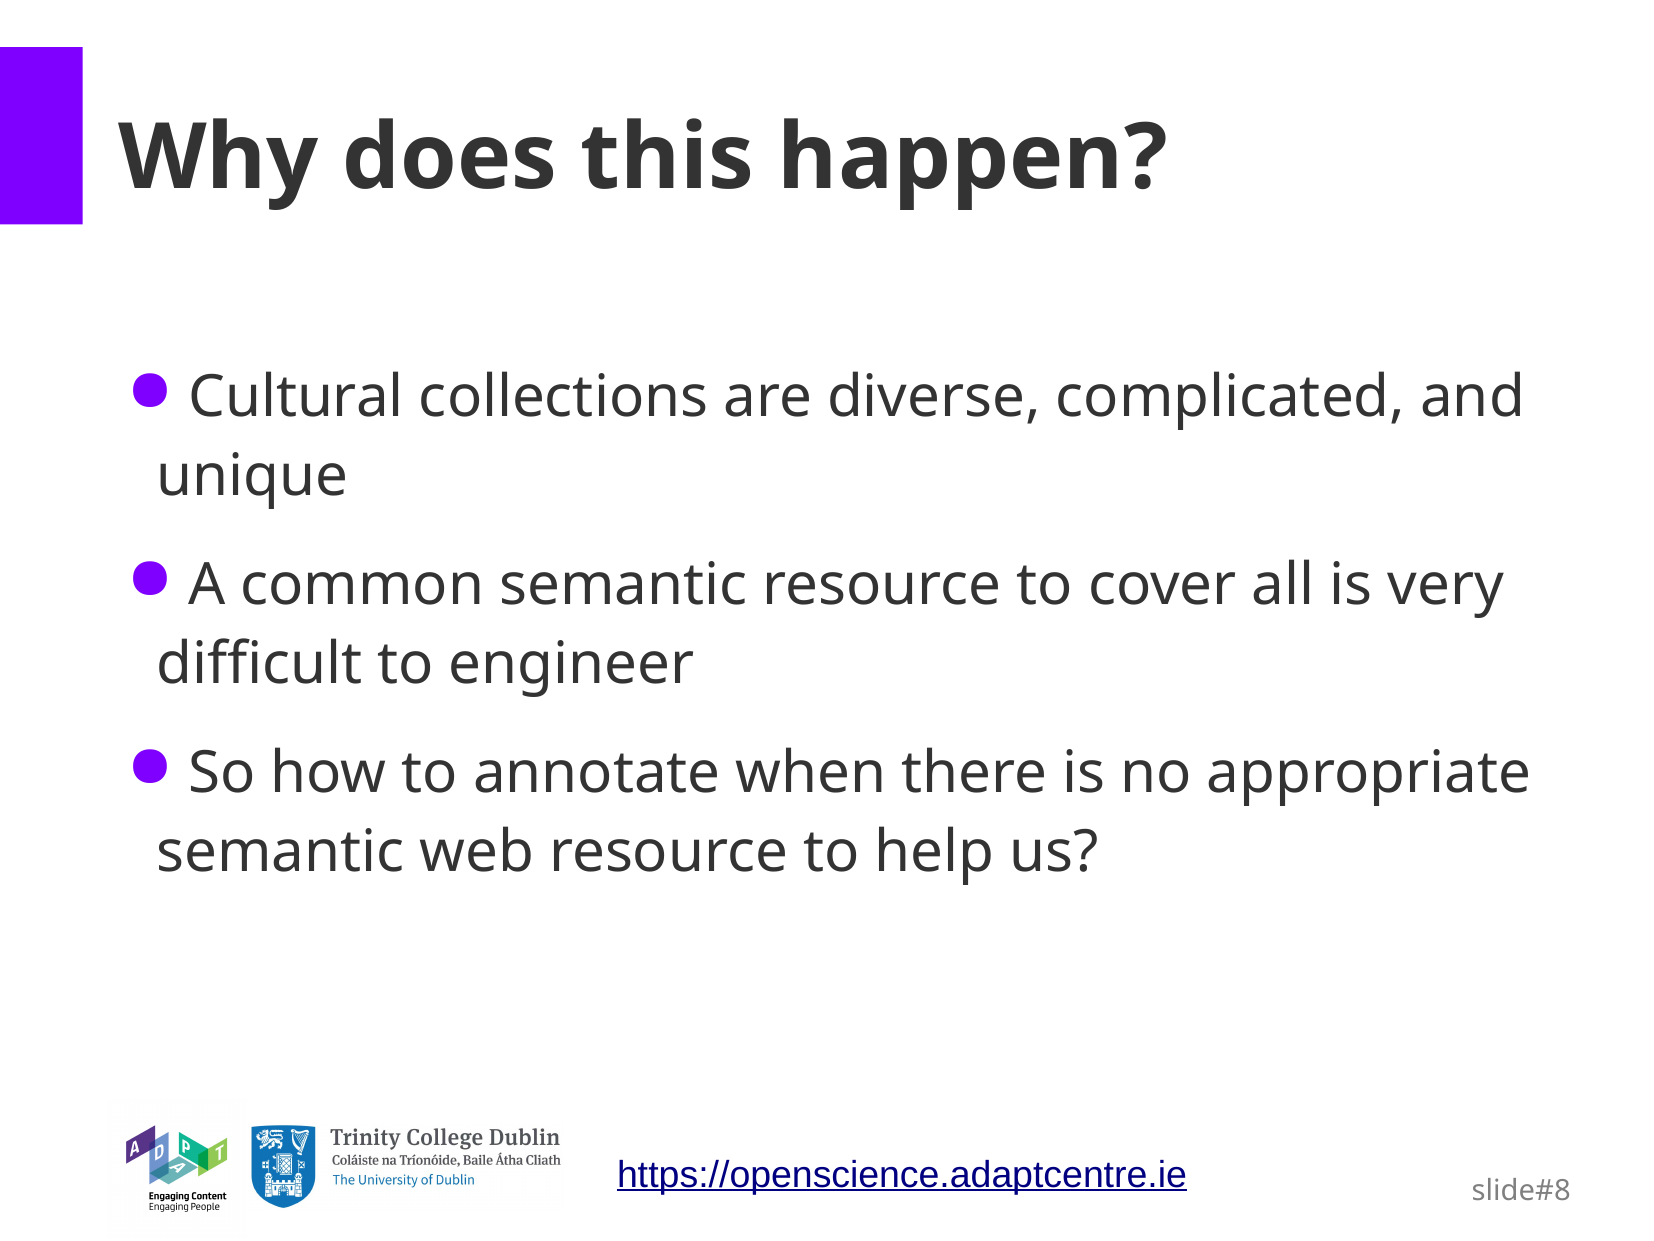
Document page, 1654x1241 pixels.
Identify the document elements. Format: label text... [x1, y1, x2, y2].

picture [248, 1122, 564, 1211]
title Why does this happen? [118, 49, 1571, 257]
list Cultural collections are diverse, complicated, and unique A common semantic resource to cover all is very difficult to engineer So how to annotate when there is no appropriate semantic web resource to help us? [118, 354, 1536, 1074]
picture [106, 1098, 247, 1239]
